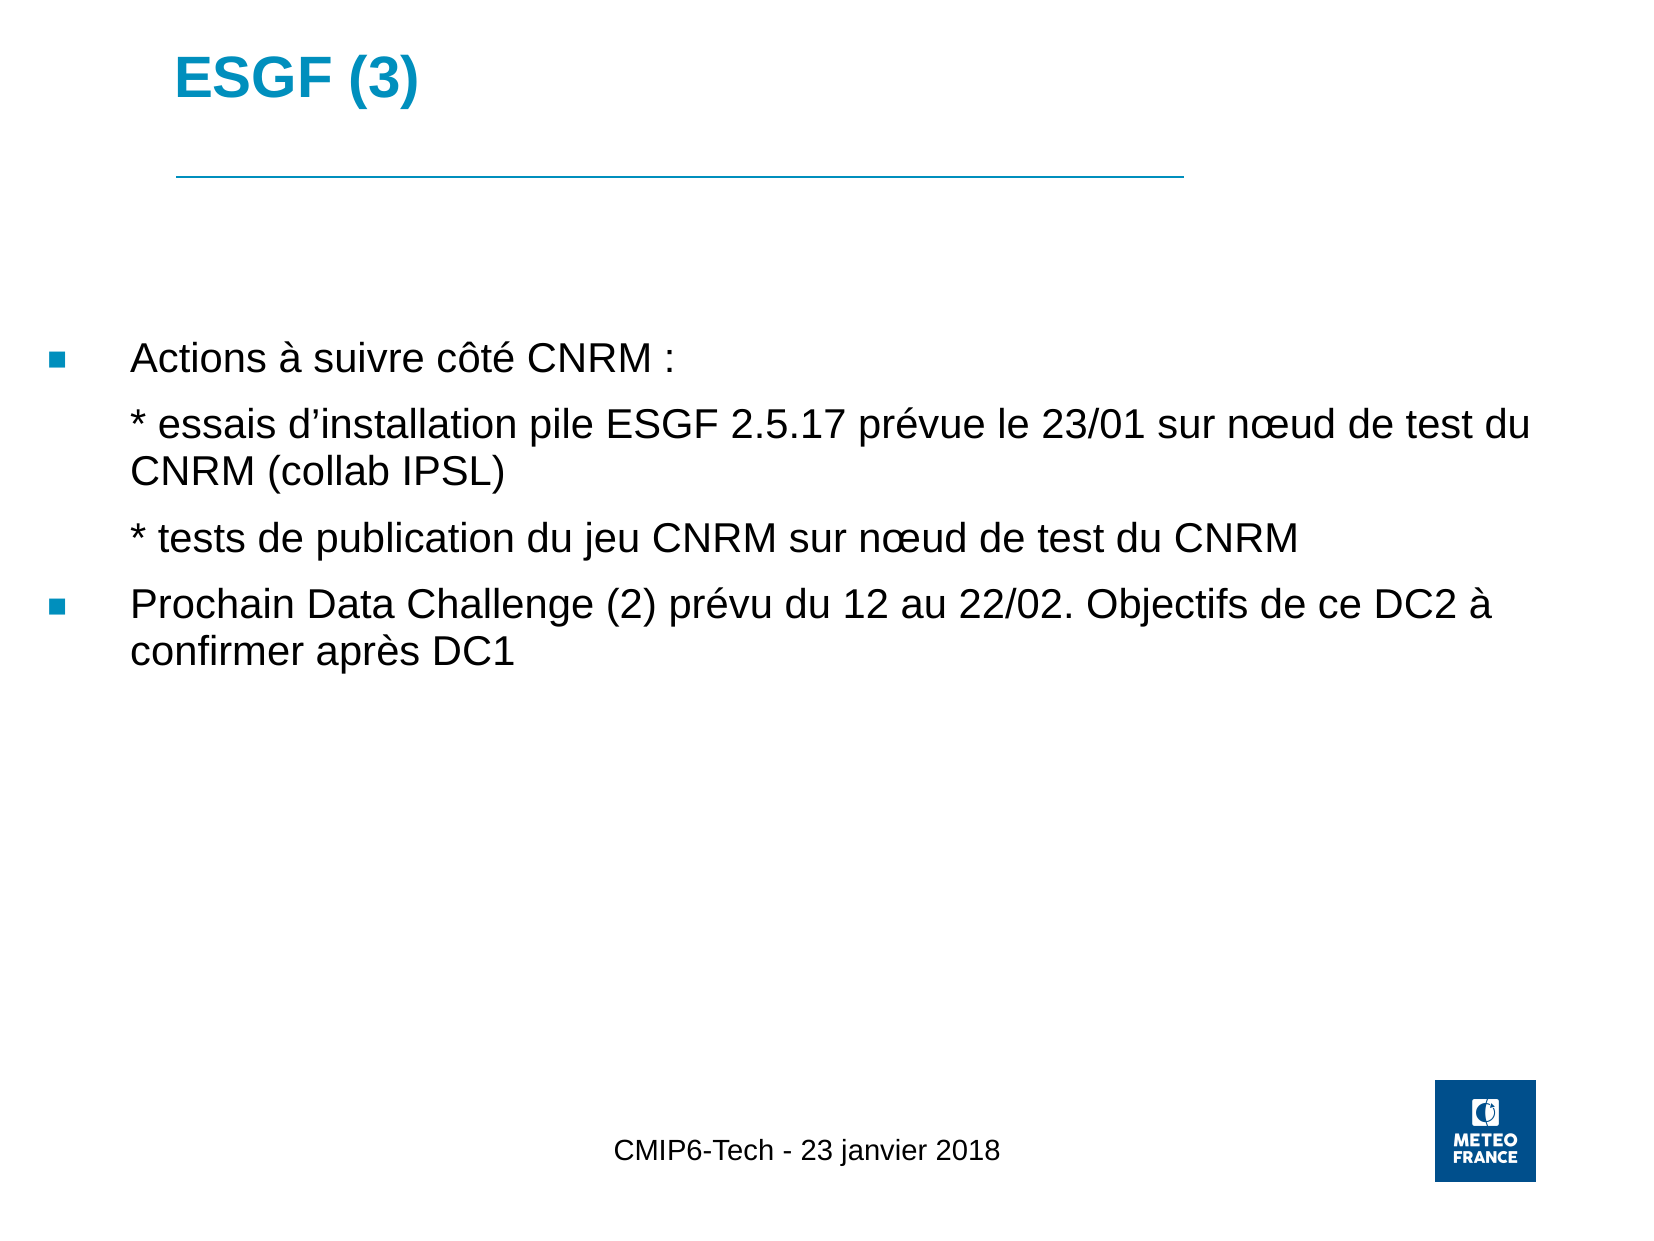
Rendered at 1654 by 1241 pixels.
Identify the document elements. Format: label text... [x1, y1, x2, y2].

list Actions à suivre côté CNRM : * essais d’installation pile ESGF 2.5.17 prévue le 23/01 sur nœud de test du CNRM (collab IPSL) * tests de publication du jeu CNRM sur nœud de test du CNRM Prochain Data Challenge (2) prévu du 12 au 22/02. Objectifs de ce DC2 à confirmer après DC1 [29, 267, 1537, 1207]
title ESGF (3) [174, 0, 1654, 156]
